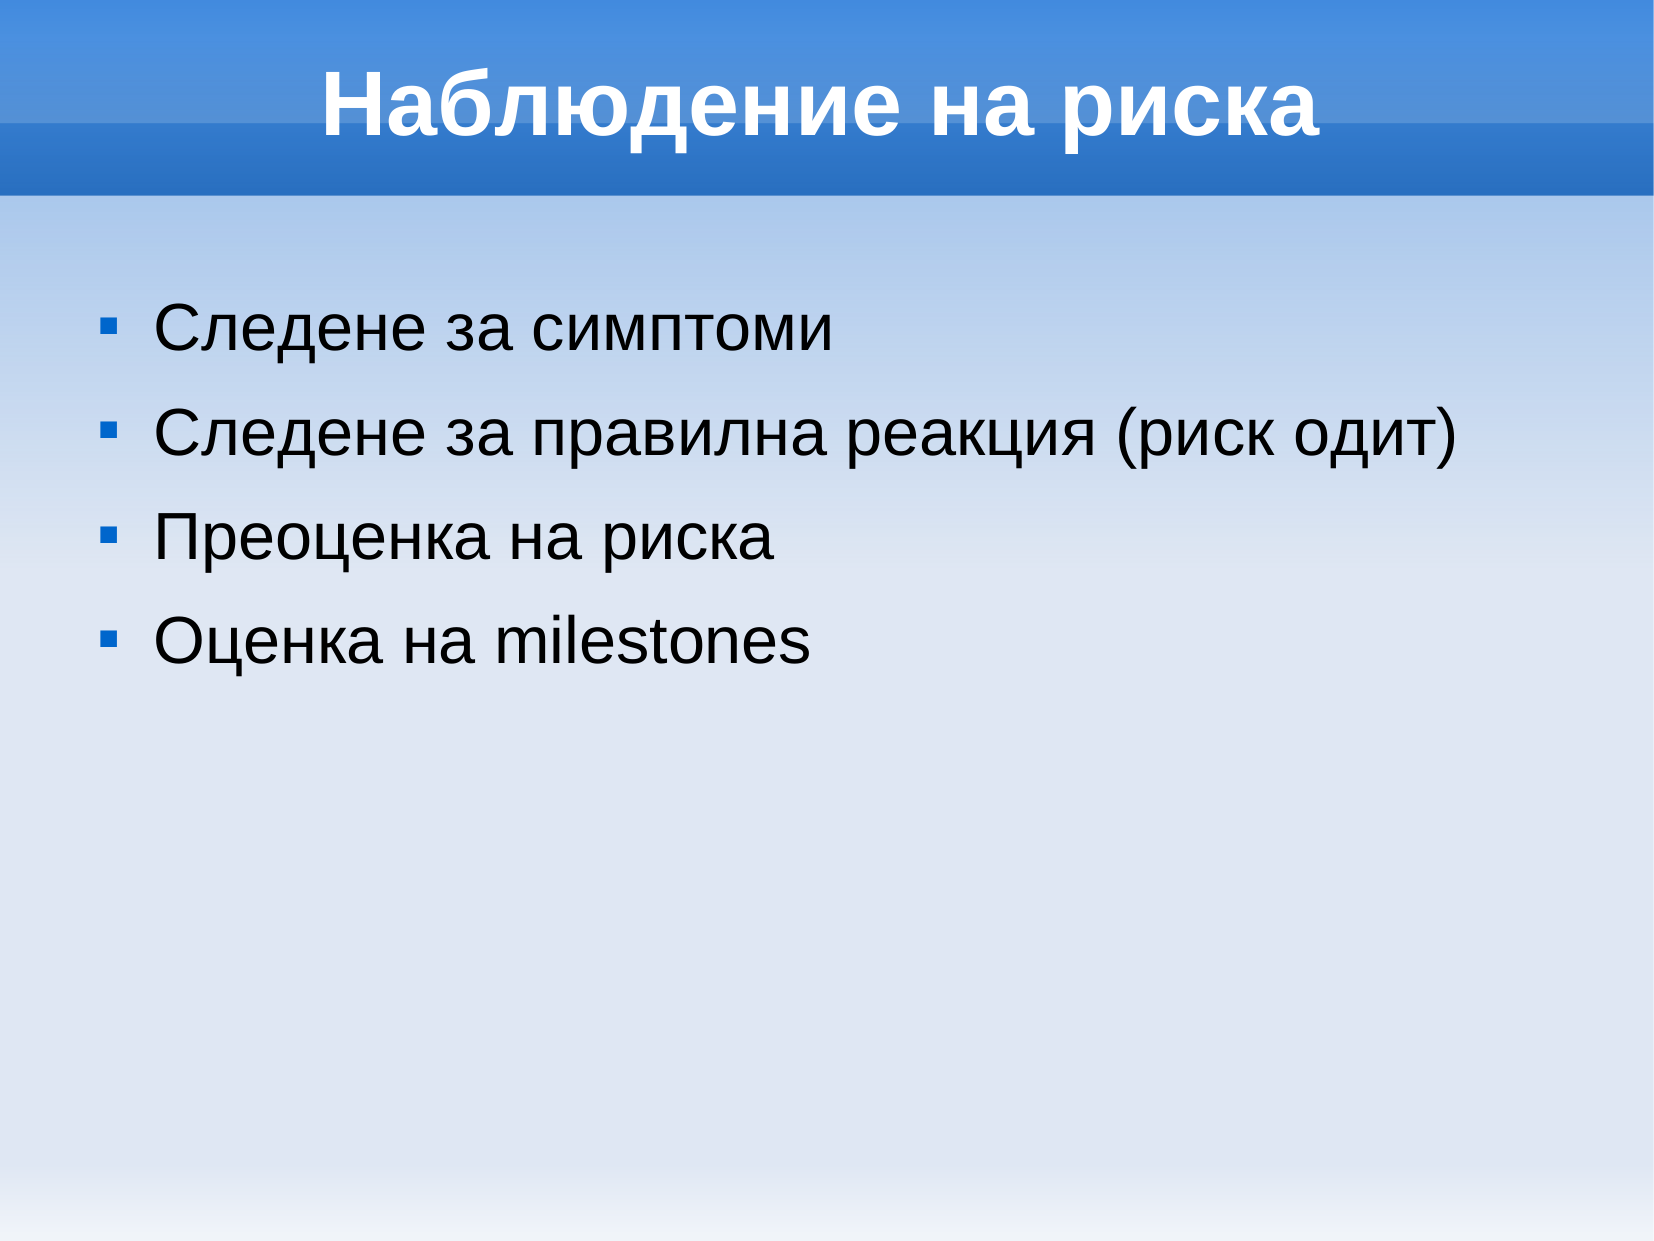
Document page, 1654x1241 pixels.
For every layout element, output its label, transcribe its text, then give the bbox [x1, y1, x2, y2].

list Следене за симптоми Следене за правилна реакция (риск одит) Преоценка на риска Оценка на milestones [82, 290, 1571, 1109]
title Наблюдение на риска [76, 0, 1565, 208]
picture [0, 0, 1654, 1241]
